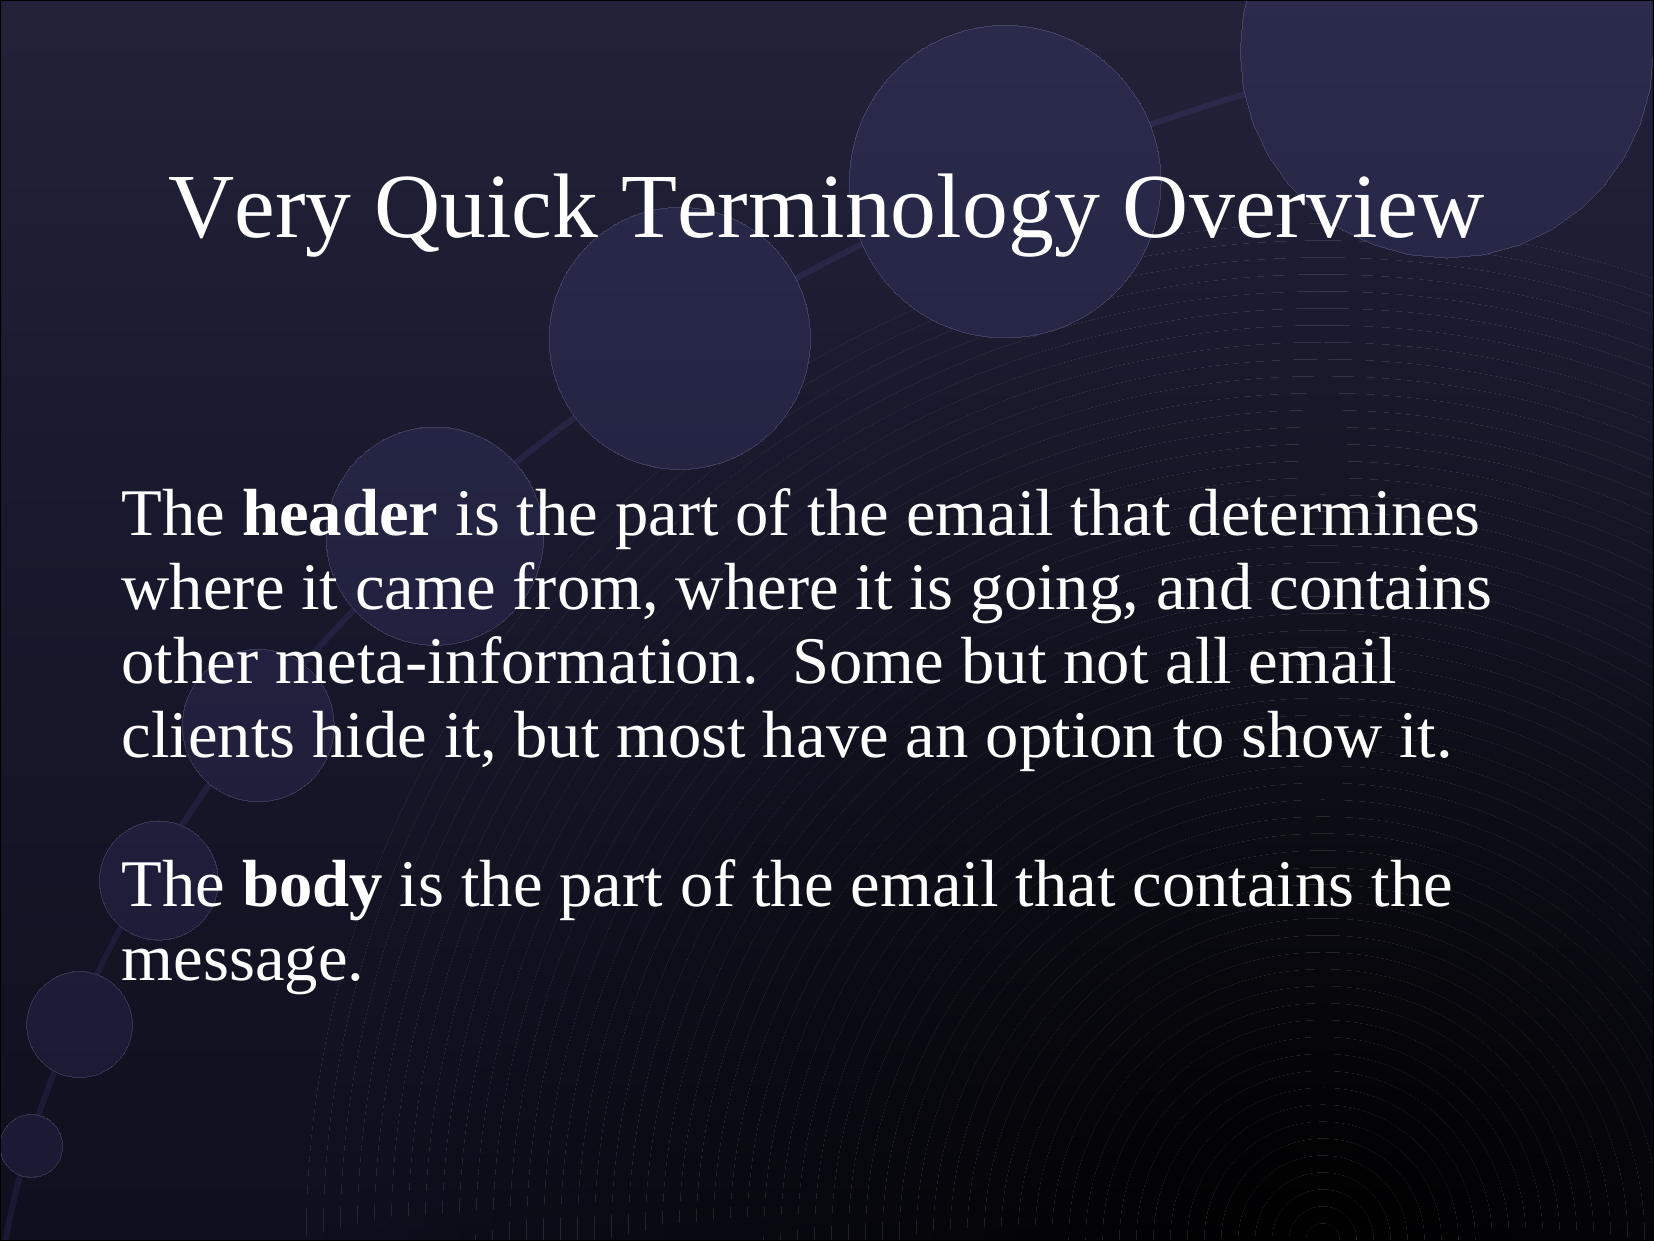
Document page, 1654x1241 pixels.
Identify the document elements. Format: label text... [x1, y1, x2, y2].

title Very Quick Terminology Overview [121, 102, 1534, 311]
subtitle The header is the part of the email that determines where it came from, where it is going, and contains other meta-information. Some but not all email clients hide it, but most have an option to show it. The body is the part of the email that contains the message. [121, 344, 1534, 1127]
